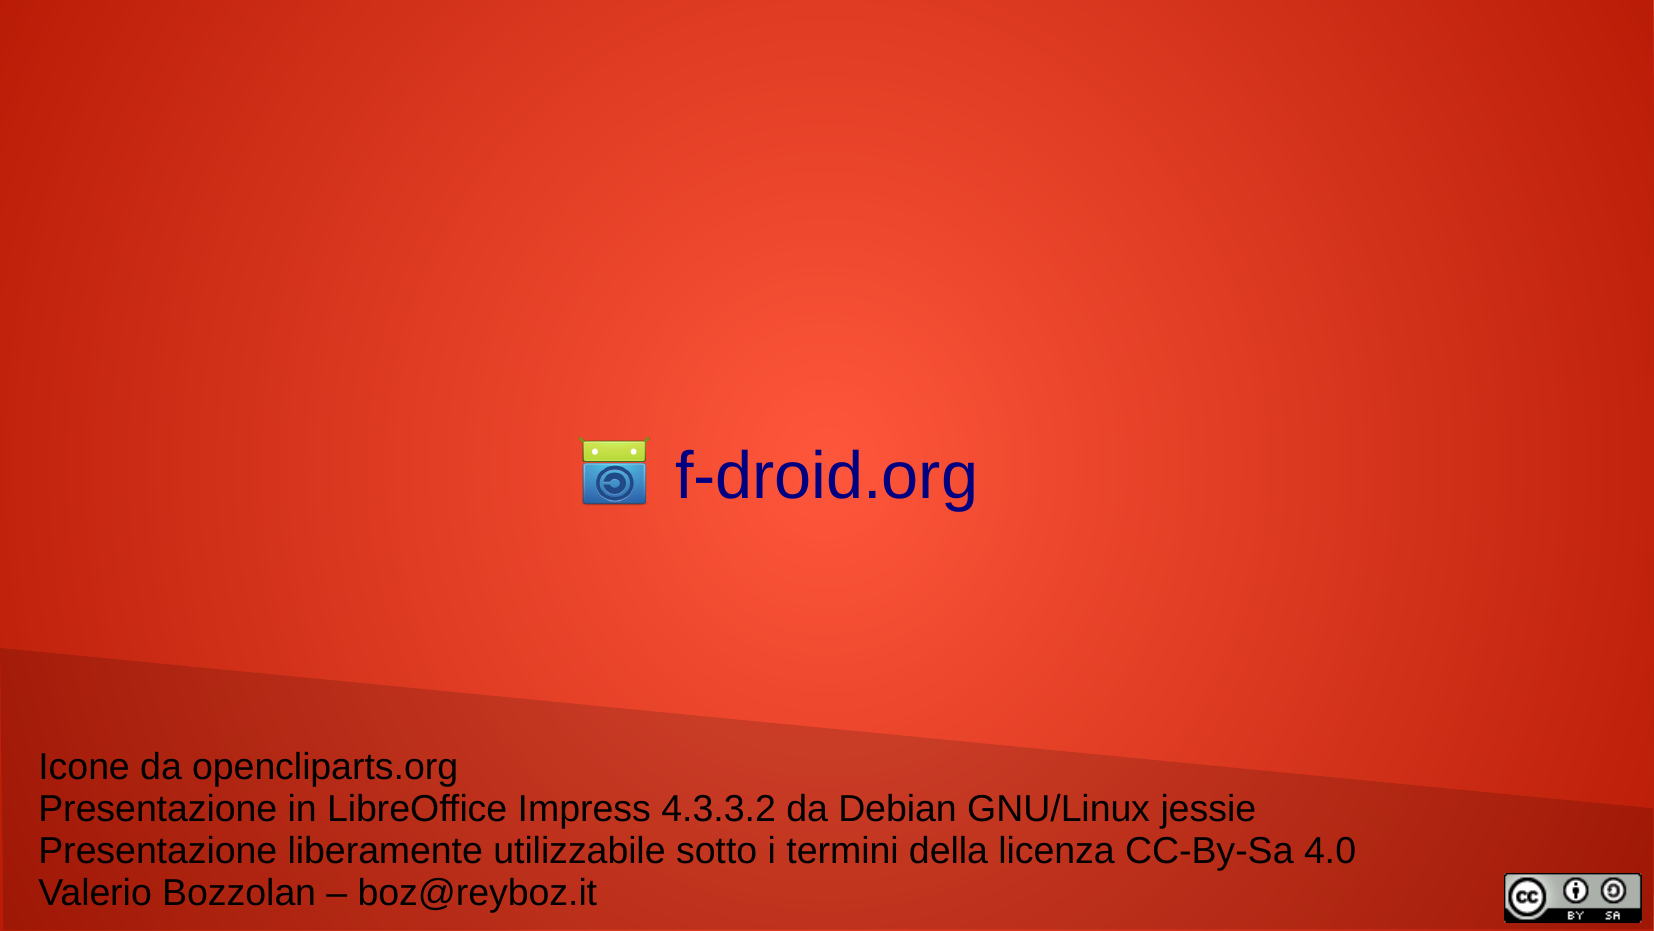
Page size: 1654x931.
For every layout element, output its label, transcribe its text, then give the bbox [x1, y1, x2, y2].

text_box Icone da opencliparts.org Presentazione in LibreOffice Impress 4.3.3.2 da Debian GNU/Linux jessie Presentazione liberamente utilizzabile sotto i termini della licenza CC-By-Sa 4.0 Valerio Bozzolan – boz@reyboz.it [23, 738, 1453, 931]
picture [1504, 873, 1642, 923]
picture [578, 436, 650, 508]
subtitle f-droid.org [82, 419, 1571, 532]
